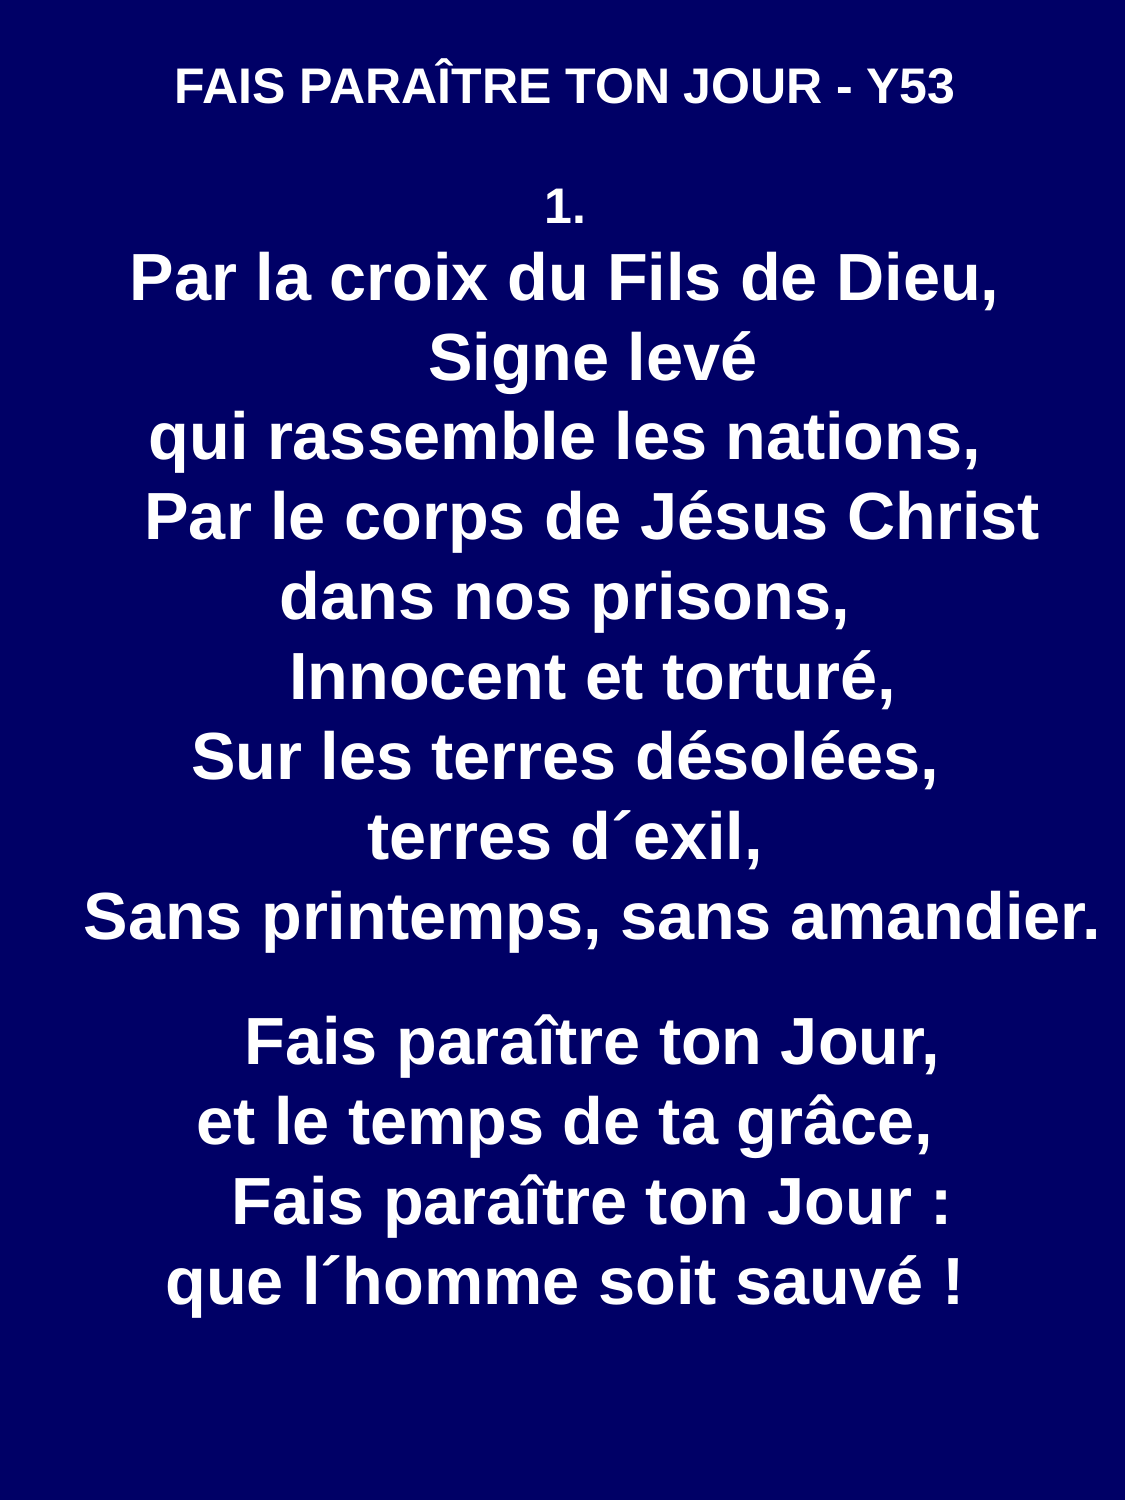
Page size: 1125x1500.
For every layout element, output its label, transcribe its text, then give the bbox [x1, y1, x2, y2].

text_box FAIS PARAÎTRE TON JOUR - Y53 1. Par la croix du Fils de Dieu, Signe levé qui rassemble les nations, Par le corps de Jésus Christ dans nos prisons, Innocent et torturé, Sur les terres désolées, terres d´exil, Sans printemps, sans amandier. Fais paraître ton Jour, et le temps de ta grâce, Fais paraître ton Jour : que l´homme soit sauvé ! [0, 45, 1125, 1421]
